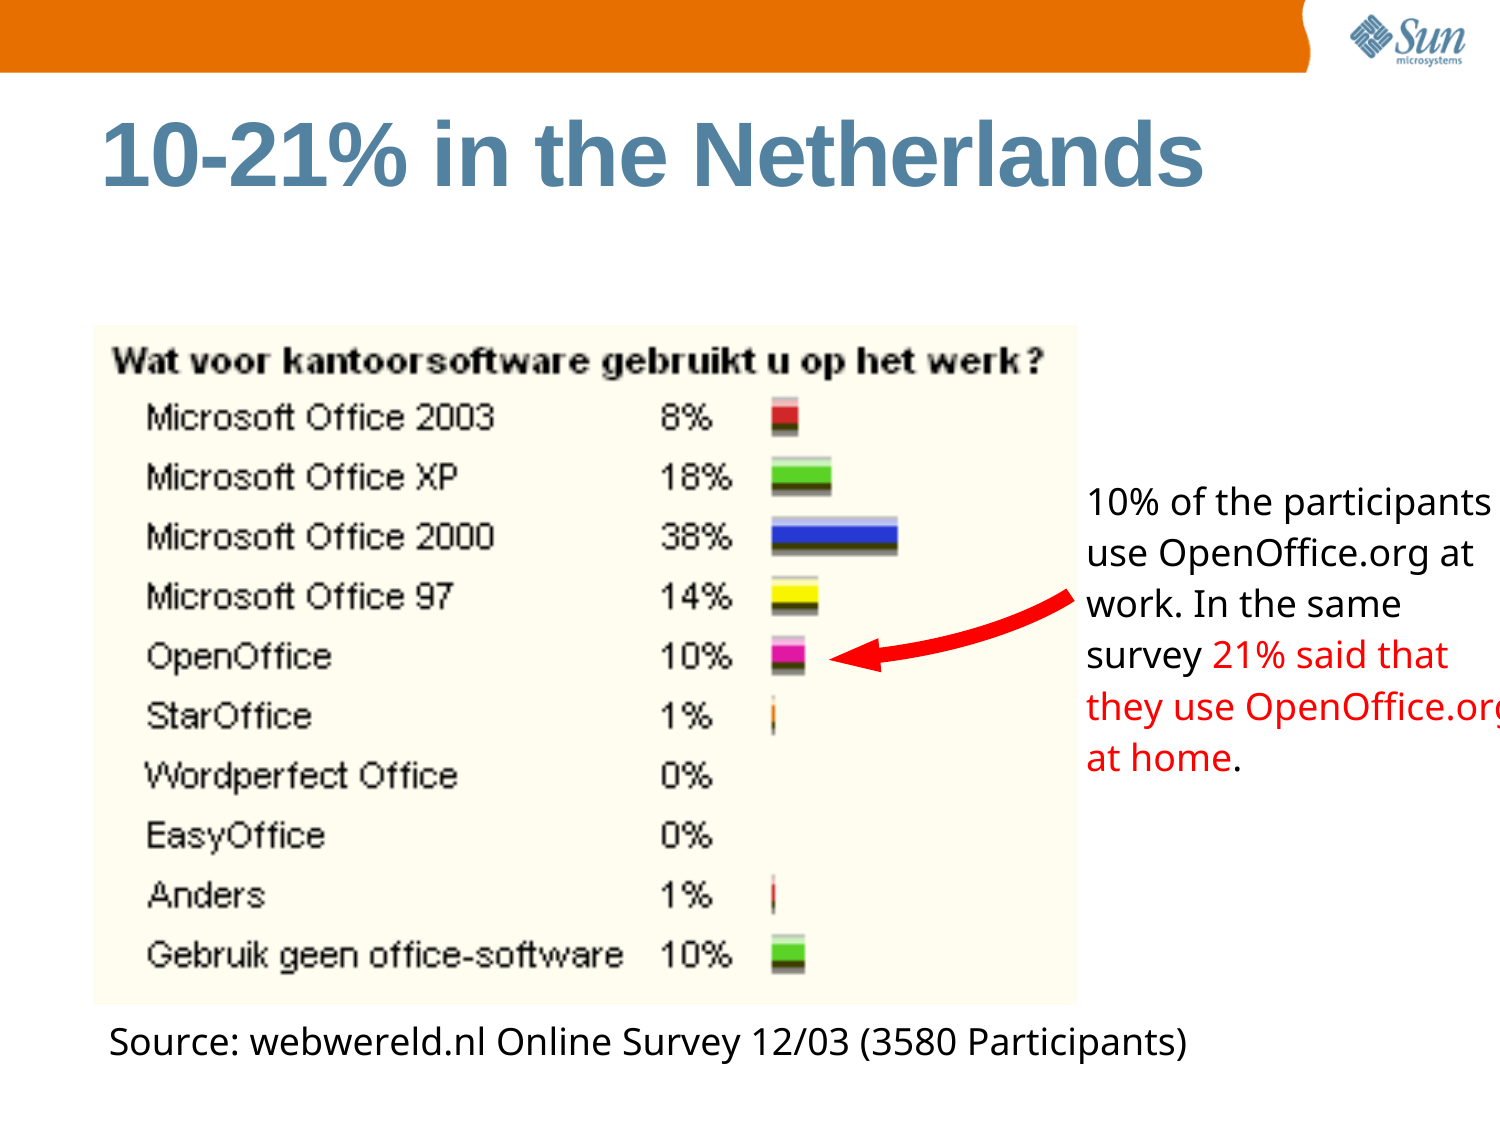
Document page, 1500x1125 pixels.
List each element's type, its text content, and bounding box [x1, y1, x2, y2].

text_box 10% of the participants use OpenOffice.org at work. In the same survey 21% said that they use OpenOffice.org at home. [1086, 475, 1494, 1005]
title 10-21% in the Netherlands [100, 112, 1406, 310]
text_box Source: webwereld.nl Online Survey 12/03 (3580 Participants) [108, 1014, 1257, 1068]
picture [93, 325, 1078, 1005]
picture [0, 0, 1500, 75]
